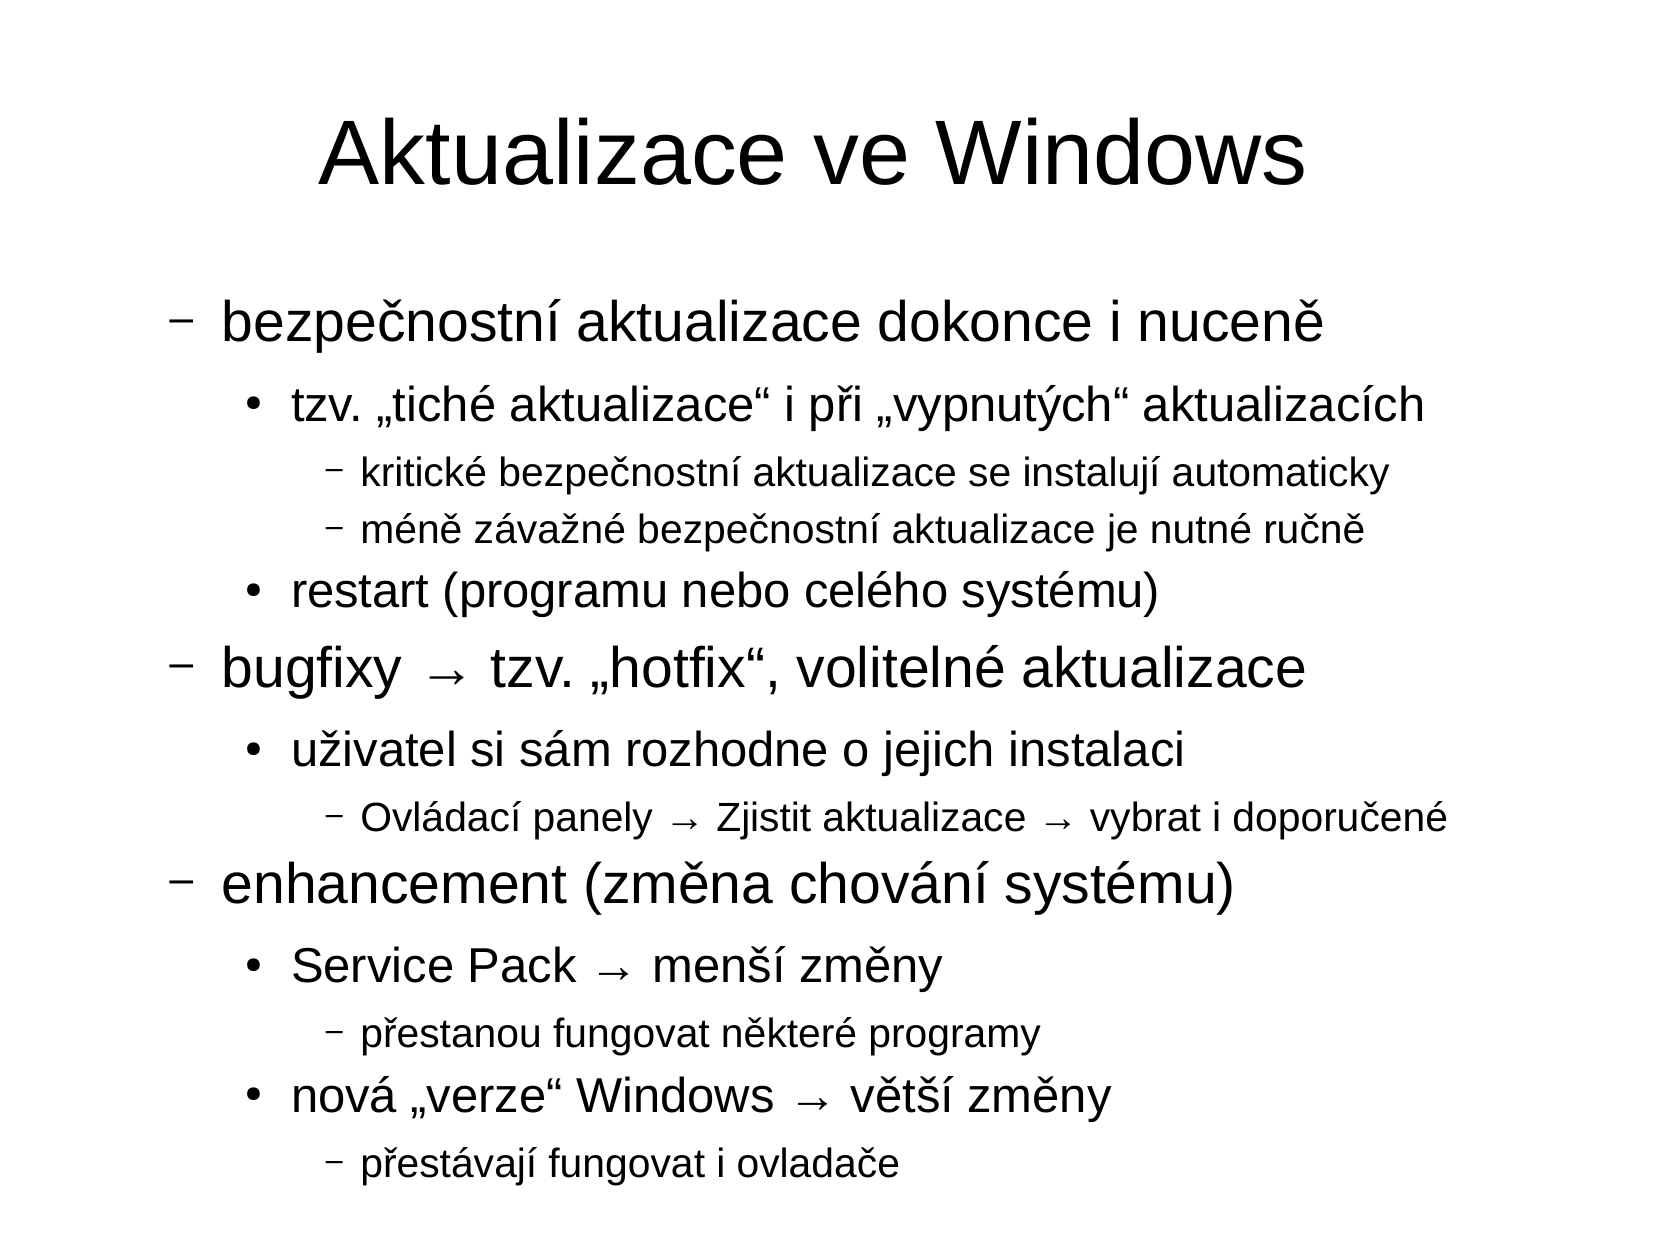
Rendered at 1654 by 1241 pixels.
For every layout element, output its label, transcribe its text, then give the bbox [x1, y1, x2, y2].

list bezpečnostní aktualizace dokonce i nuceně tzv. „tiché aktualizace“ i při „vypnutých“ aktualizacích kritické bezpečnostní aktualizace se instalují automaticky méně závažné bezpečnostní aktualizace je nutné ručně restart (programu nebo celého systému) bugfixy → tzv. „hotfix“, volitelné aktualizace uživatel si sám rozhodne o jejich instalaci Ovládací panely → Zjistit aktualizace → vybrat i doporučené enhancement (změna chování systému) Service Pack → menší změny přestanou fungovat některé programy nová „verze“ Windows → větší změny přestávají fungovat i ovladače [82, 290, 1538, 1193]
title Aktualizace ve Windows [82, 49, 1571, 257]
